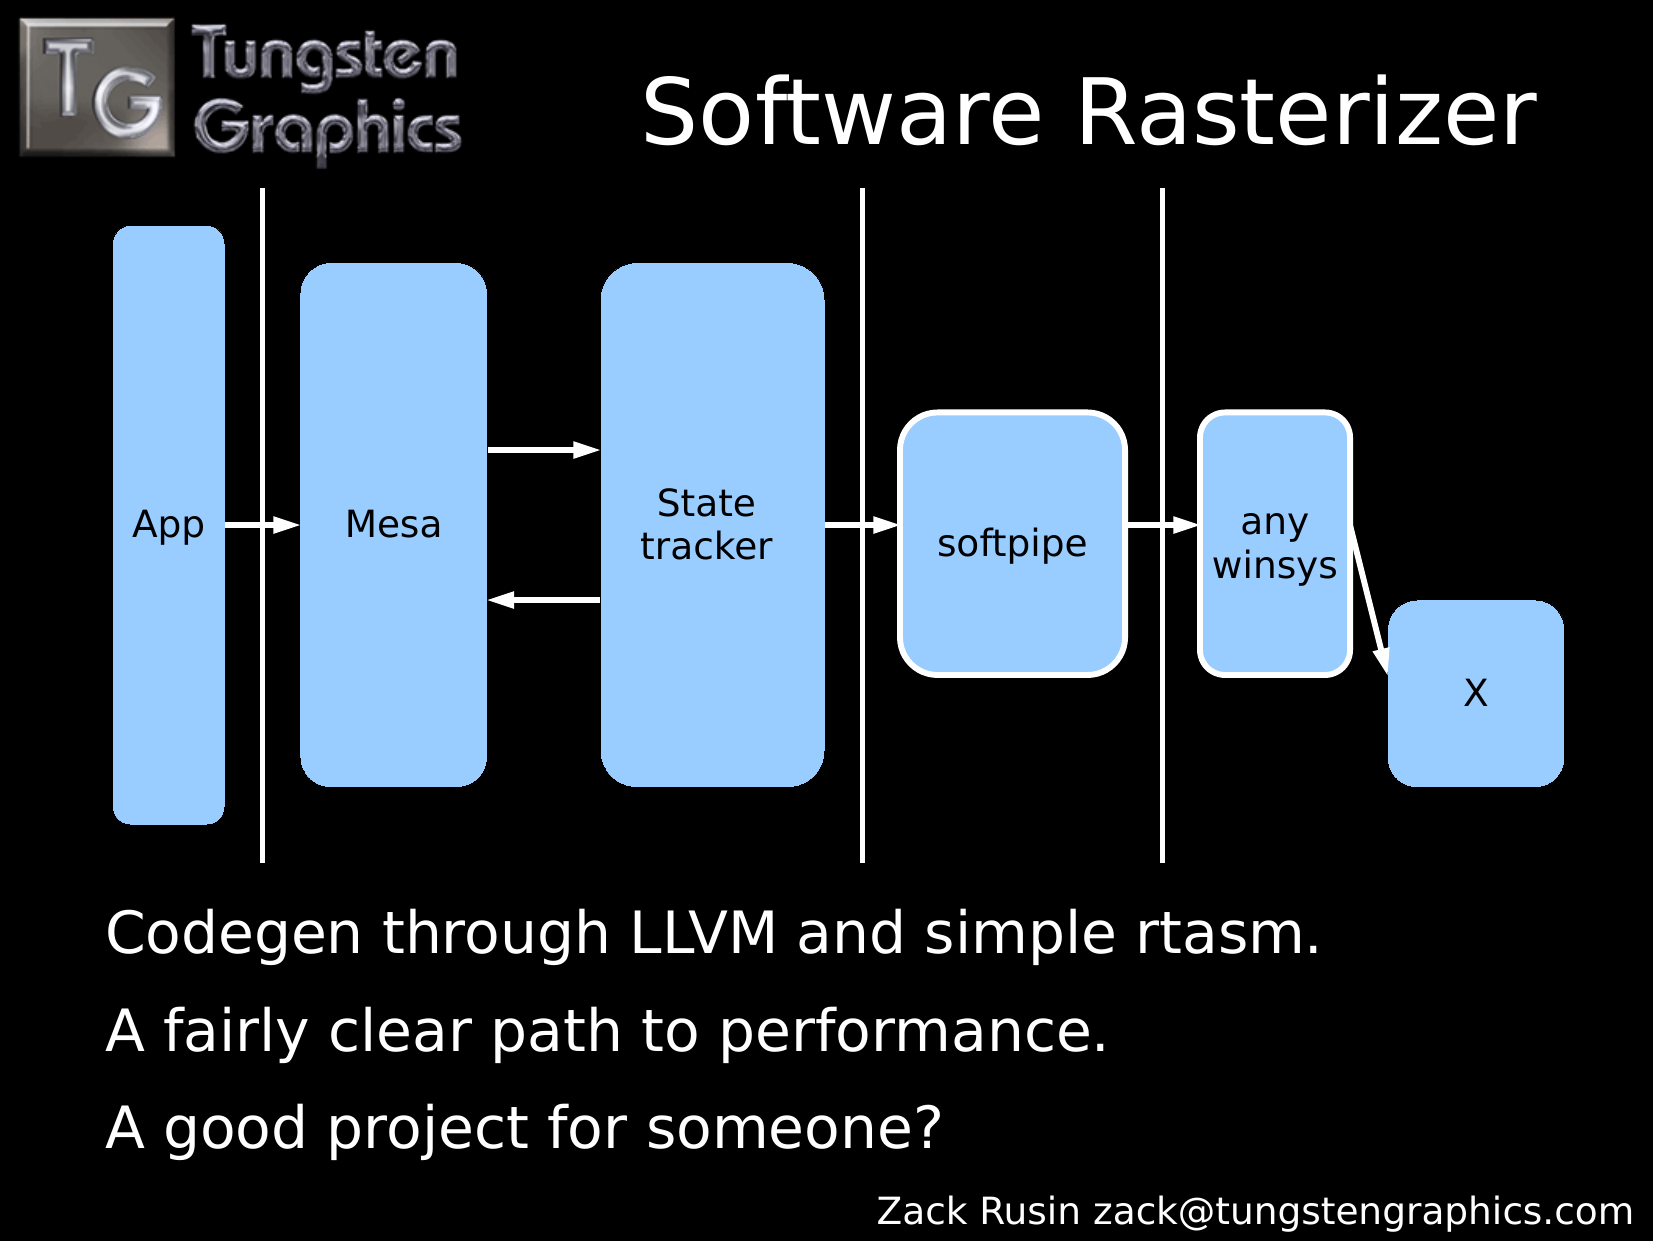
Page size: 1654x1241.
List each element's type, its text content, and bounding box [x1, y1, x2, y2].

text_box Mesa [299, 262, 488, 788]
text_box State tracker [600, 262, 826, 788]
title Software Rasterizer [567, 37, 1613, 188]
text_box App [112, 225, 226, 826]
text_box softpipe [900, 412, 1126, 676]
text_box any winsys [1200, 412, 1351, 676]
text_box Zack Rusin zack@tungstengraphics.com [787, 1182, 1651, 1241]
text_box X [1387, 599, 1565, 788]
list Codegen through LLVM and simple rtasm. A fairly clear path to performance. A good project for someone? [87, 900, 1576, 1201]
picture [0, 0, 555, 188]
